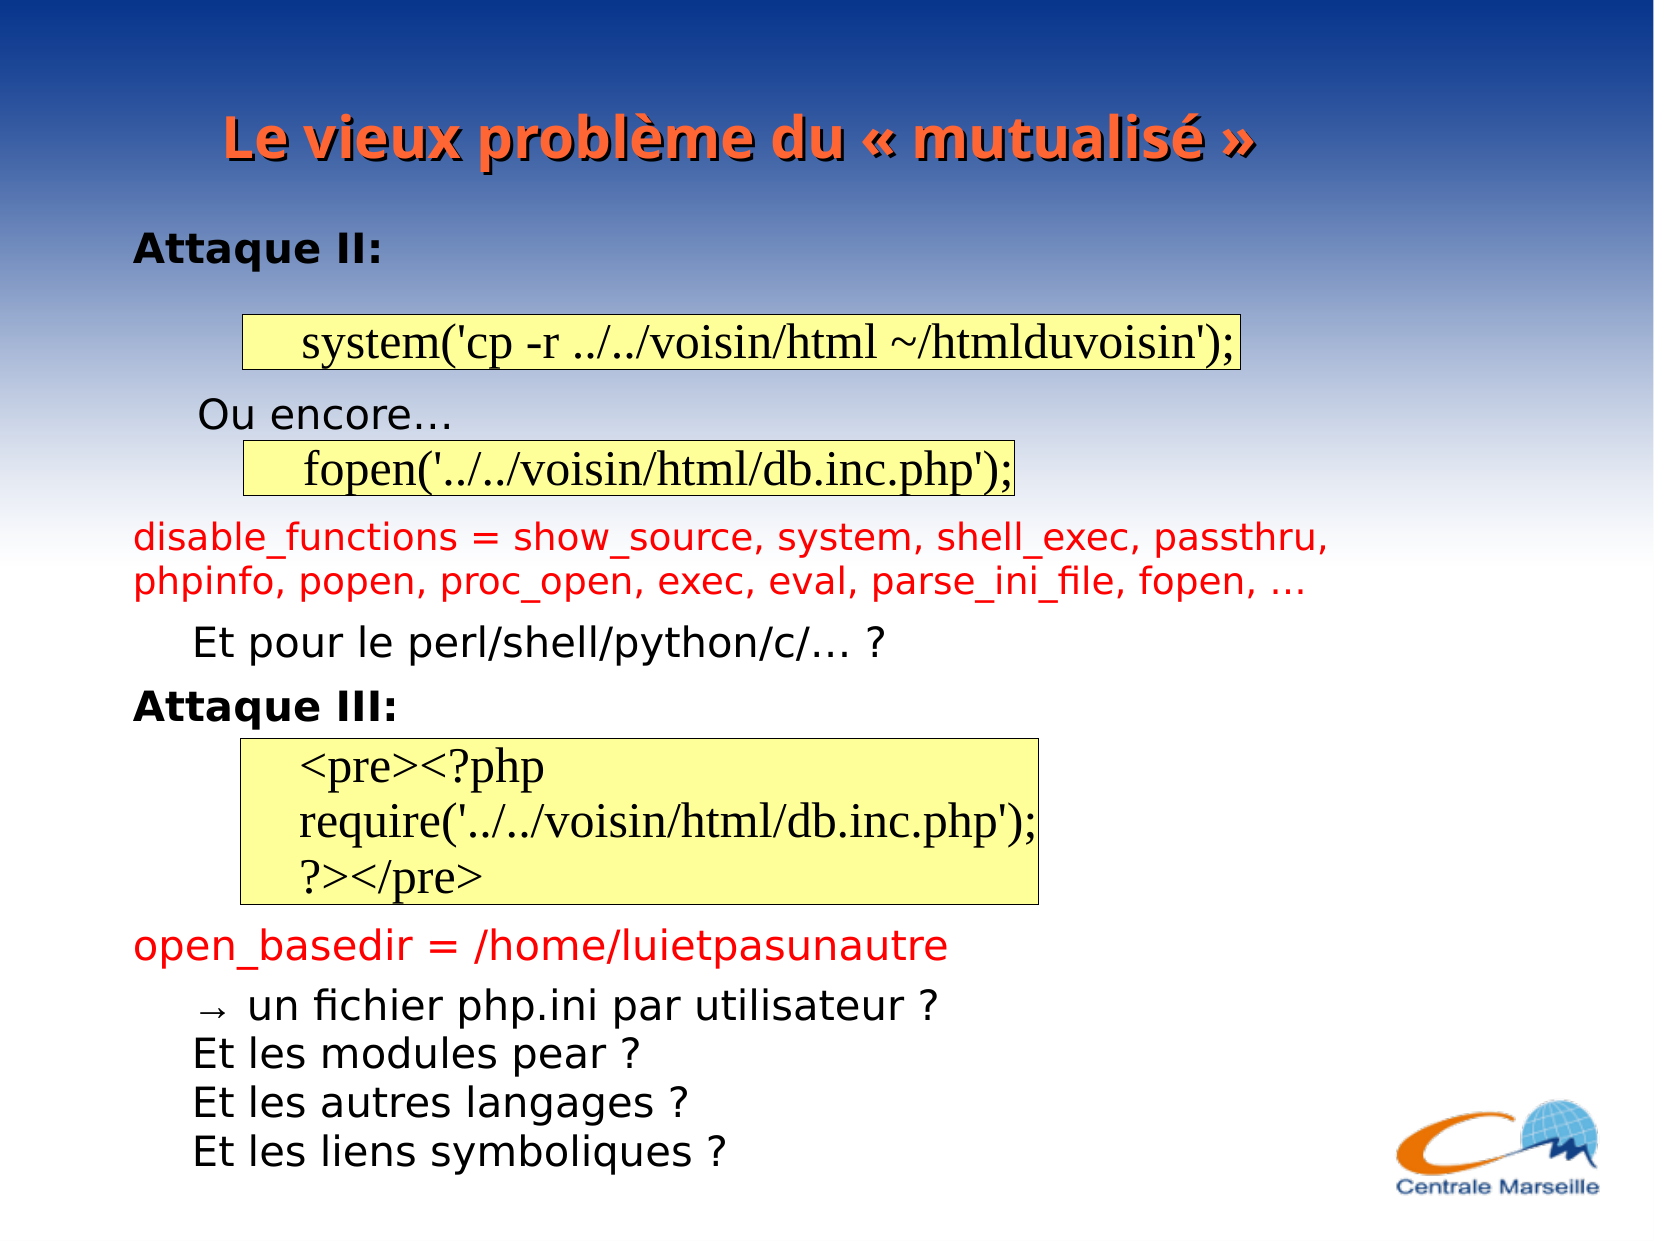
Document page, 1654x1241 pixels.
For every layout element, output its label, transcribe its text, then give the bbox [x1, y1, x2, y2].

text_box Attaque III: [118, 674, 420, 739]
text_box → un fichier php.ini par utilisateur ? Et les modules pear ? Et les autres langages ? Et les liens symboliques ? [177, 974, 1034, 1184]
text_box system('cp -r ../../voisin/html ~/htmlduvoisin'); [242, 314, 1241, 370]
text_box disable_functions = show_source, system, shell_exec, passthru, phpinfo, popen, proc_open, exec, eval, parse_ini_file, fopen, … [118, 508, 1477, 611]
text_box Attaque II: [118, 217, 1300, 282]
picture [0, 0, 1654, 1241]
text_box fopen('../../voisin/html/db.inc.php'); [243, 440, 1015, 496]
text_box open_basedir = /home/luietpasunautre [118, 914, 1270, 978]
text_box <pre><?php require('../../voisin/html/db.inc.php'); ?></pre> [240, 738, 1039, 905]
text_box Le vieux problème du « mutualisé » [206, 88, 1130, 177]
text_box Et pour le perl/shell/python/c/… ? [177, 611, 903, 675]
text_box Ou encore… [182, 383, 469, 447]
